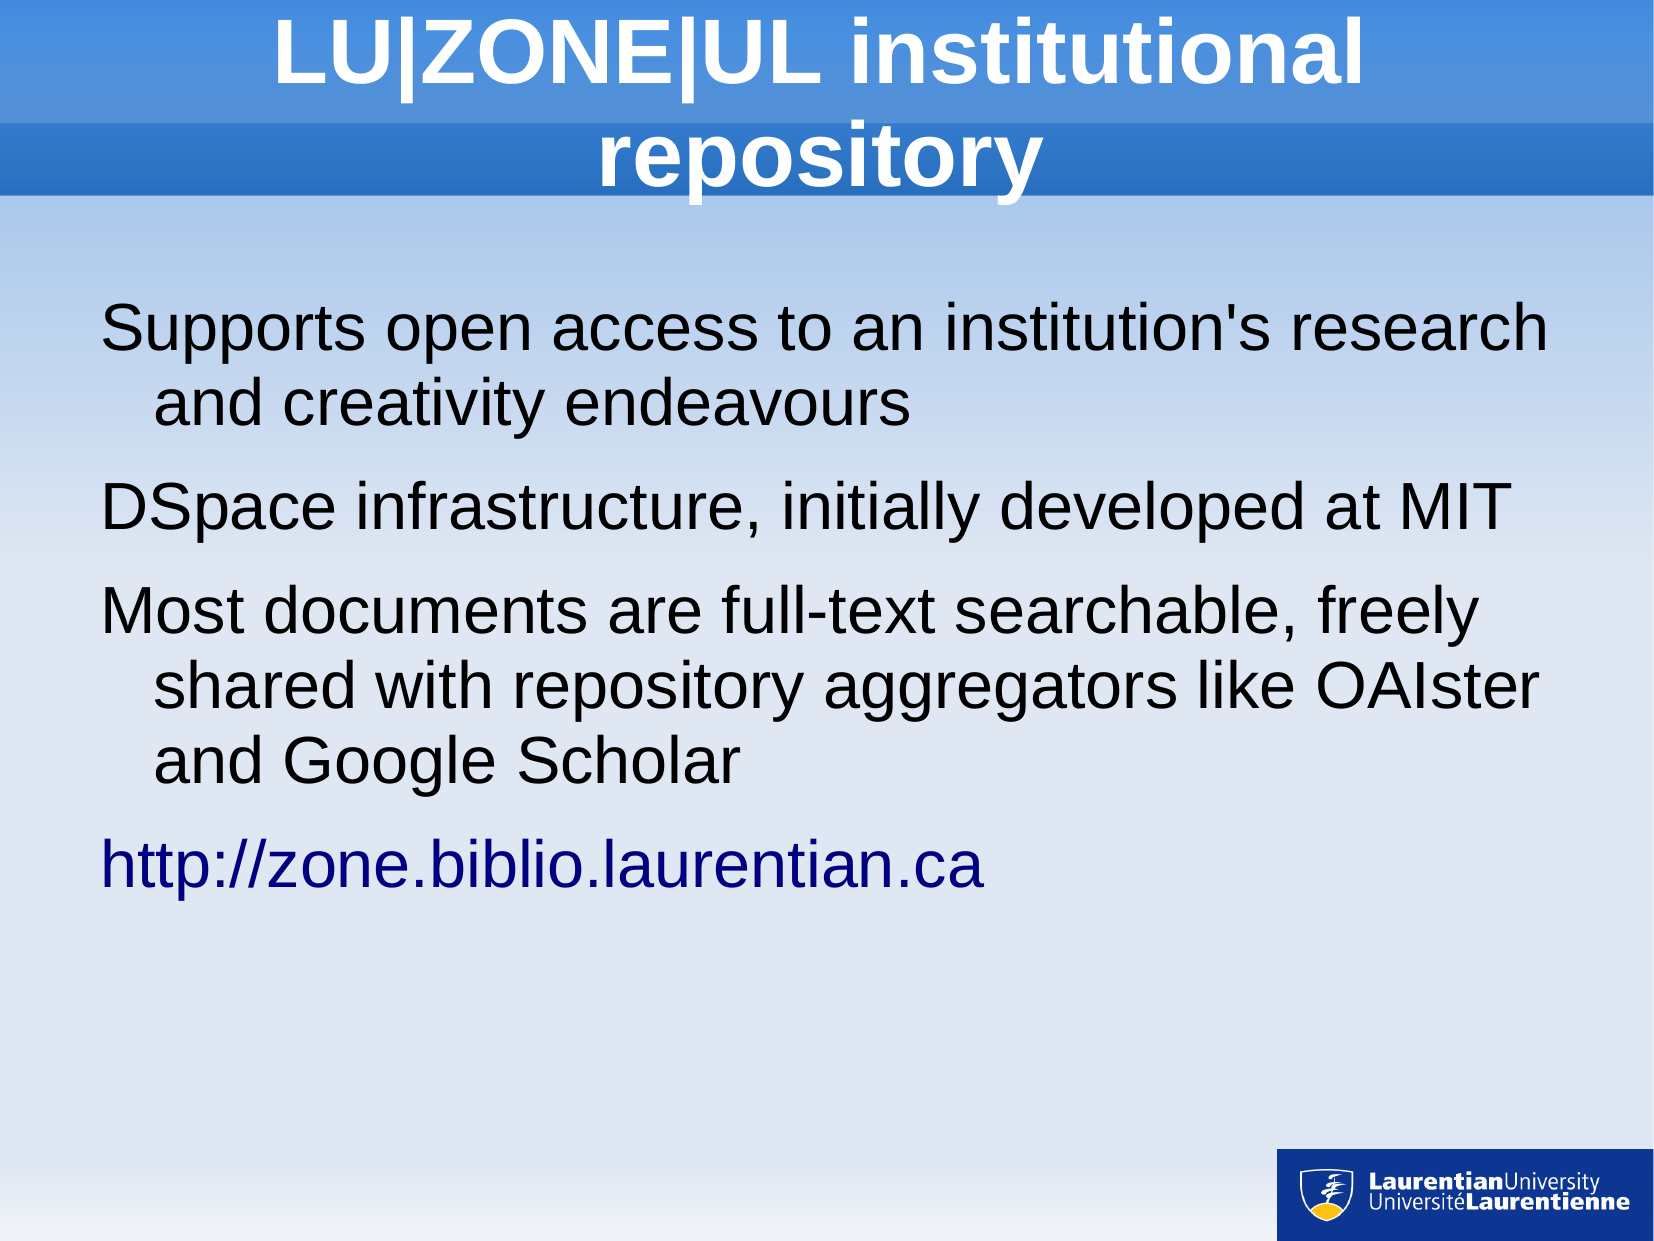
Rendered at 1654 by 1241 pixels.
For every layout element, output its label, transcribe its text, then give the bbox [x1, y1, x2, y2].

list Supports open access to an institution's research and creativity endeavours DSpace infrastructure, initially developed at MIT Most documents are full-text searchable, freely shared with repository aggregators like OAIster and Google Scholar http://zone.biblio.laurentian.ca [82, 290, 1571, 1109]
title LU|ZONE|UL institutional repository [76, 0, 1565, 222]
picture [0, 0, 1654, 1241]
